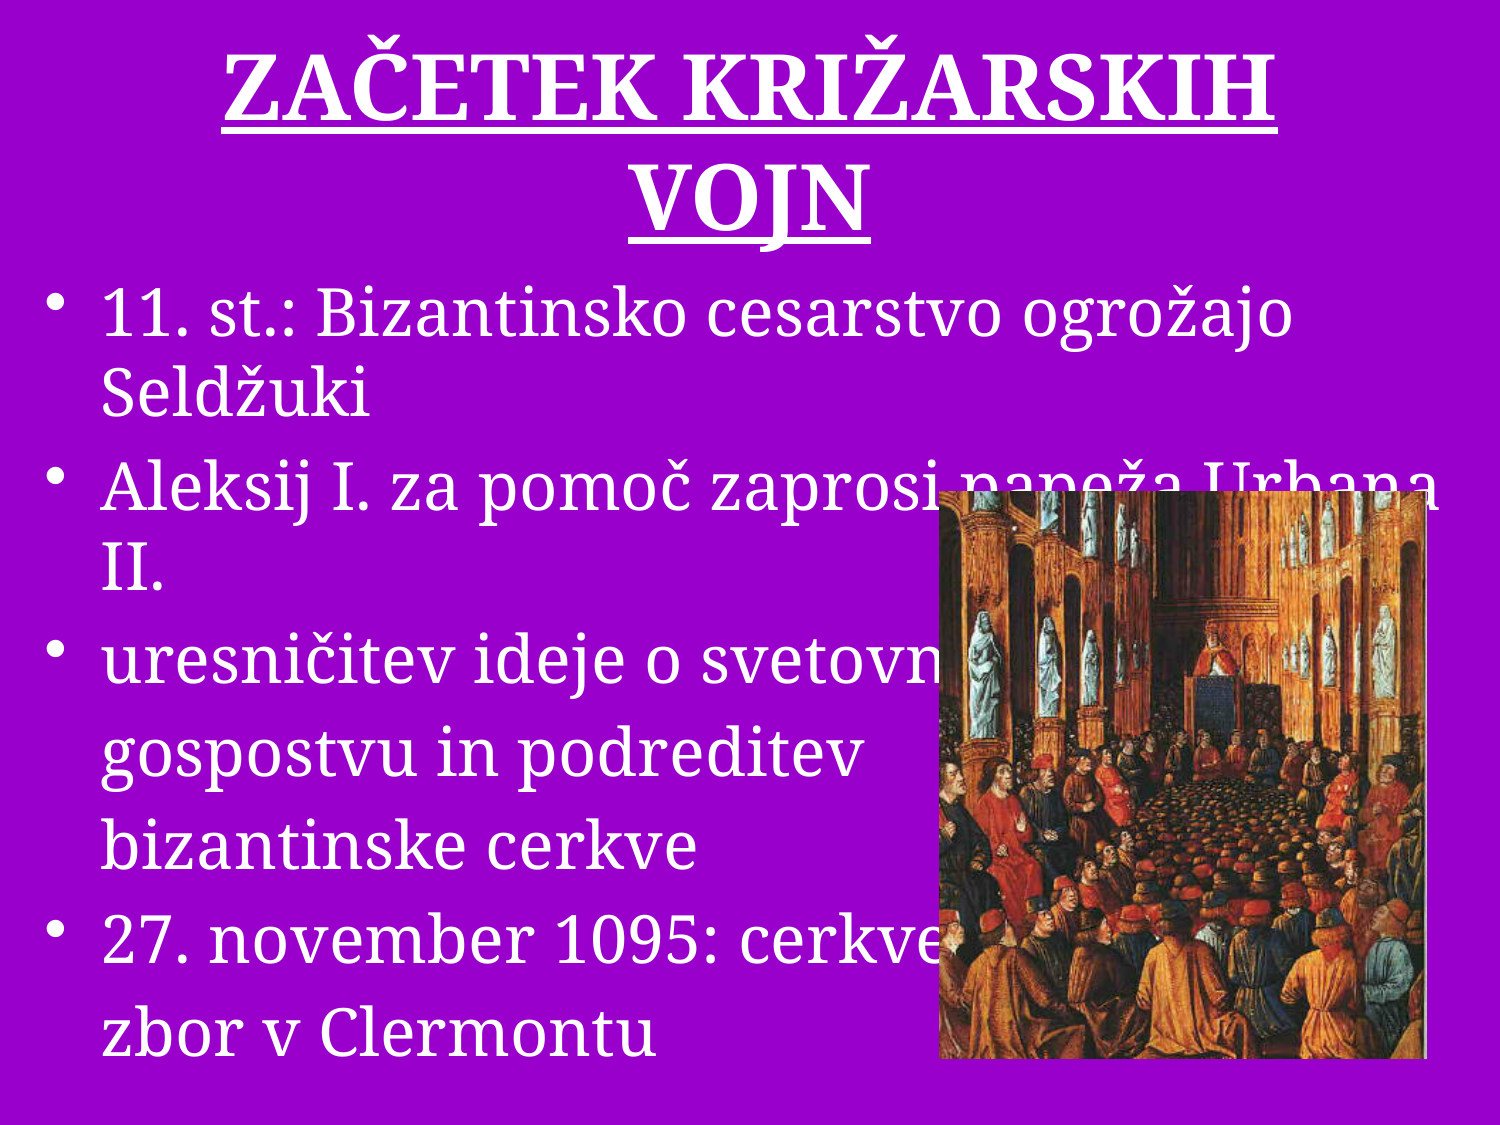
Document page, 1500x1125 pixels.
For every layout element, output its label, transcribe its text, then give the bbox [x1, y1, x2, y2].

title ZAČETEK KRIŽARSKIH VOJN [75, 45, 1425, 233]
picture [939, 491, 1427, 1059]
list 11. st.: Bizantinsko cesarstvo ogrožajo Seldžuki Aleksij I. za pomoč zaprosi papeža Urbana II. uresničitev ideje o svetovnem gospostvu in podreditev bizantinske cerkve 27. november 1095: cerkveni zbor v Clermontu [29, 262, 1483, 1005]
